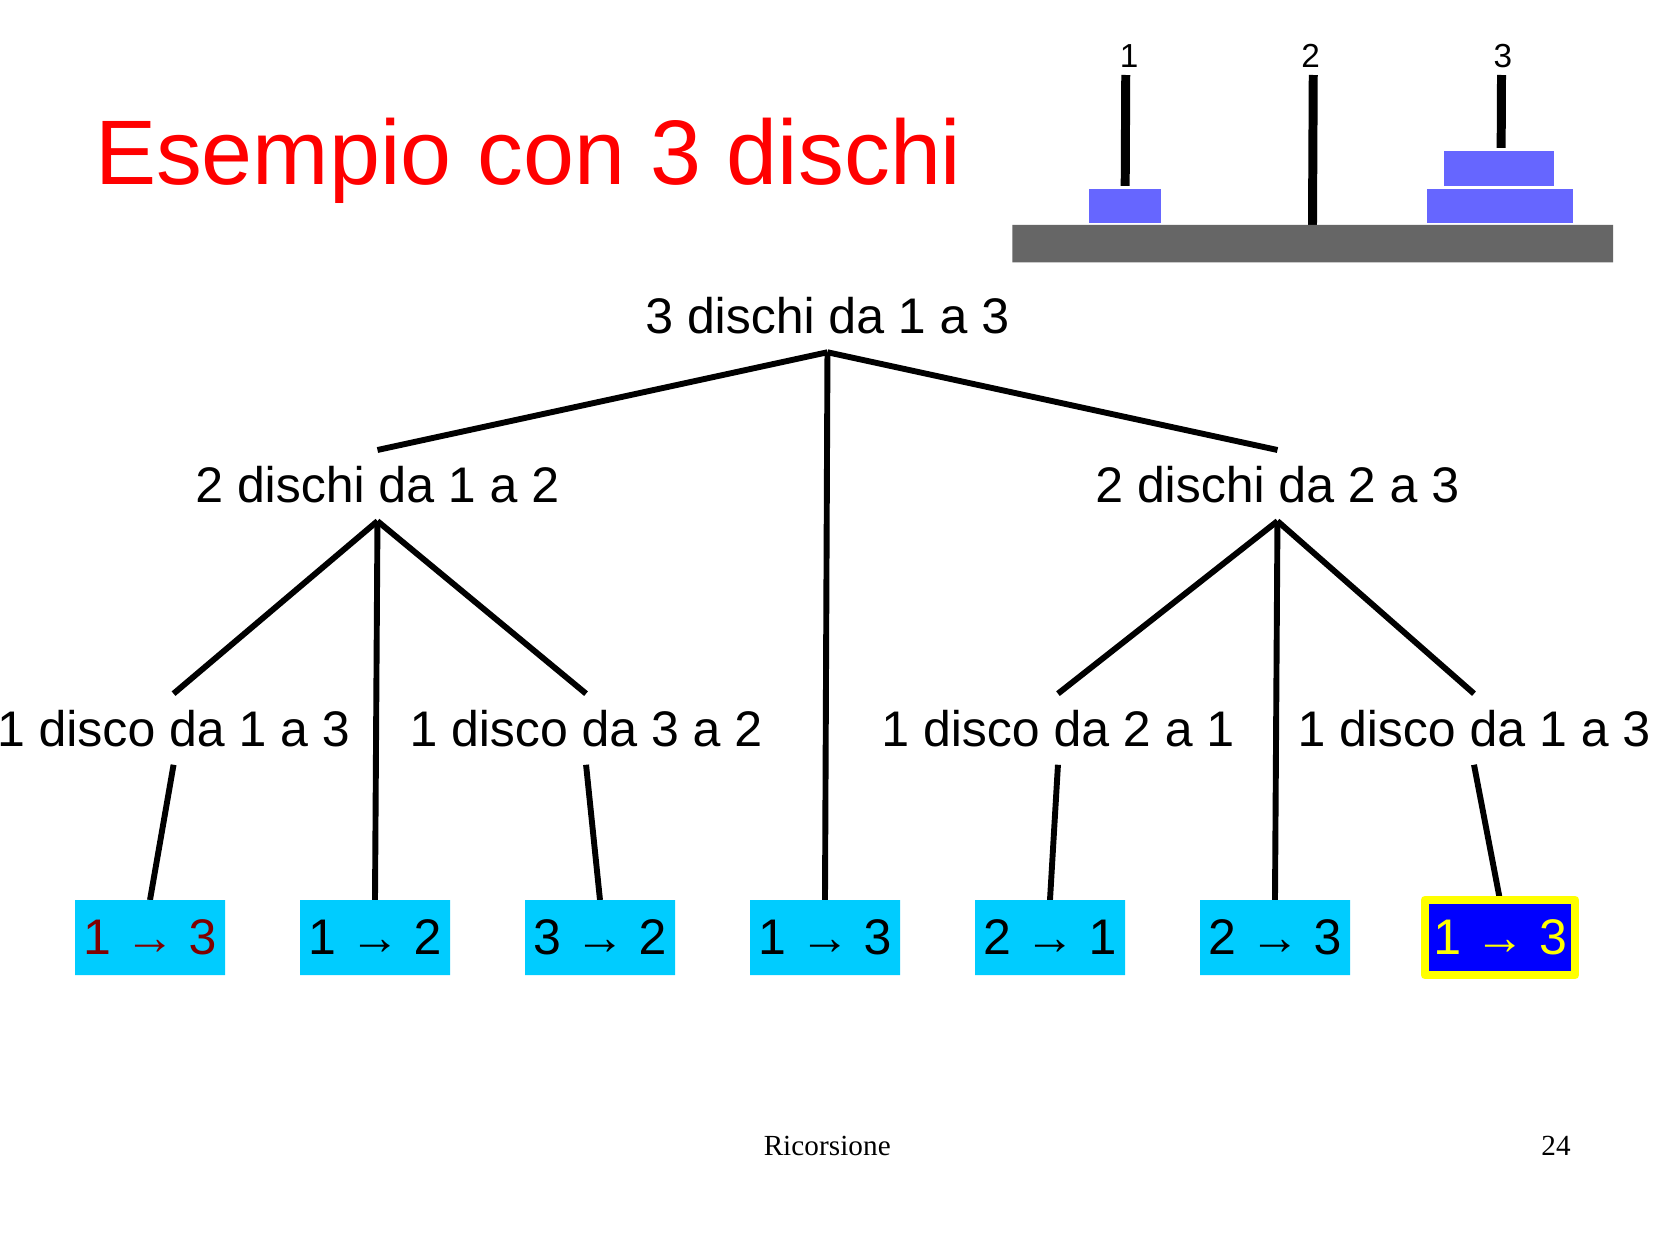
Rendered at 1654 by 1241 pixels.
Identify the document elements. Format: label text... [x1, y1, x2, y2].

text_box 3 → 2 [525, 900, 676, 976]
text_box 1 → 3 [1425, 900, 1576, 976]
text_box 1 disco da 3 a 2 [394, 693, 778, 765]
text_box 2 [1301, 37, 1358, 76]
text_box 1 disco da 1 a 3 [0, 693, 365, 765]
text_box 1 [1119, 37, 1165, 76]
text_box 1 → 3 [75, 900, 226, 976]
text_box 1 → 2 [300, 900, 451, 976]
text_box 2 dischi da 2 a 3 [1080, 450, 1475, 522]
text_box 1 disco da 1 a 3 [1282, 693, 1654, 765]
text_box 3 [1493, 37, 1539, 76]
text_box 2 → 3 [1200, 900, 1351, 976]
title Esempio con 3 dischi [82, 49, 976, 257]
text_box [1012, 149, 1614, 263]
text_box 3 dischi da 1 a 3 [630, 281, 1025, 353]
text_box 2 dischi da 1 a 2 [180, 450, 575, 522]
text_box 2 → 1 [975, 900, 1126, 976]
text_box 1 → 3 [750, 900, 901, 976]
text_box 1 disco da 2 a 1 [866, 693, 1250, 765]
